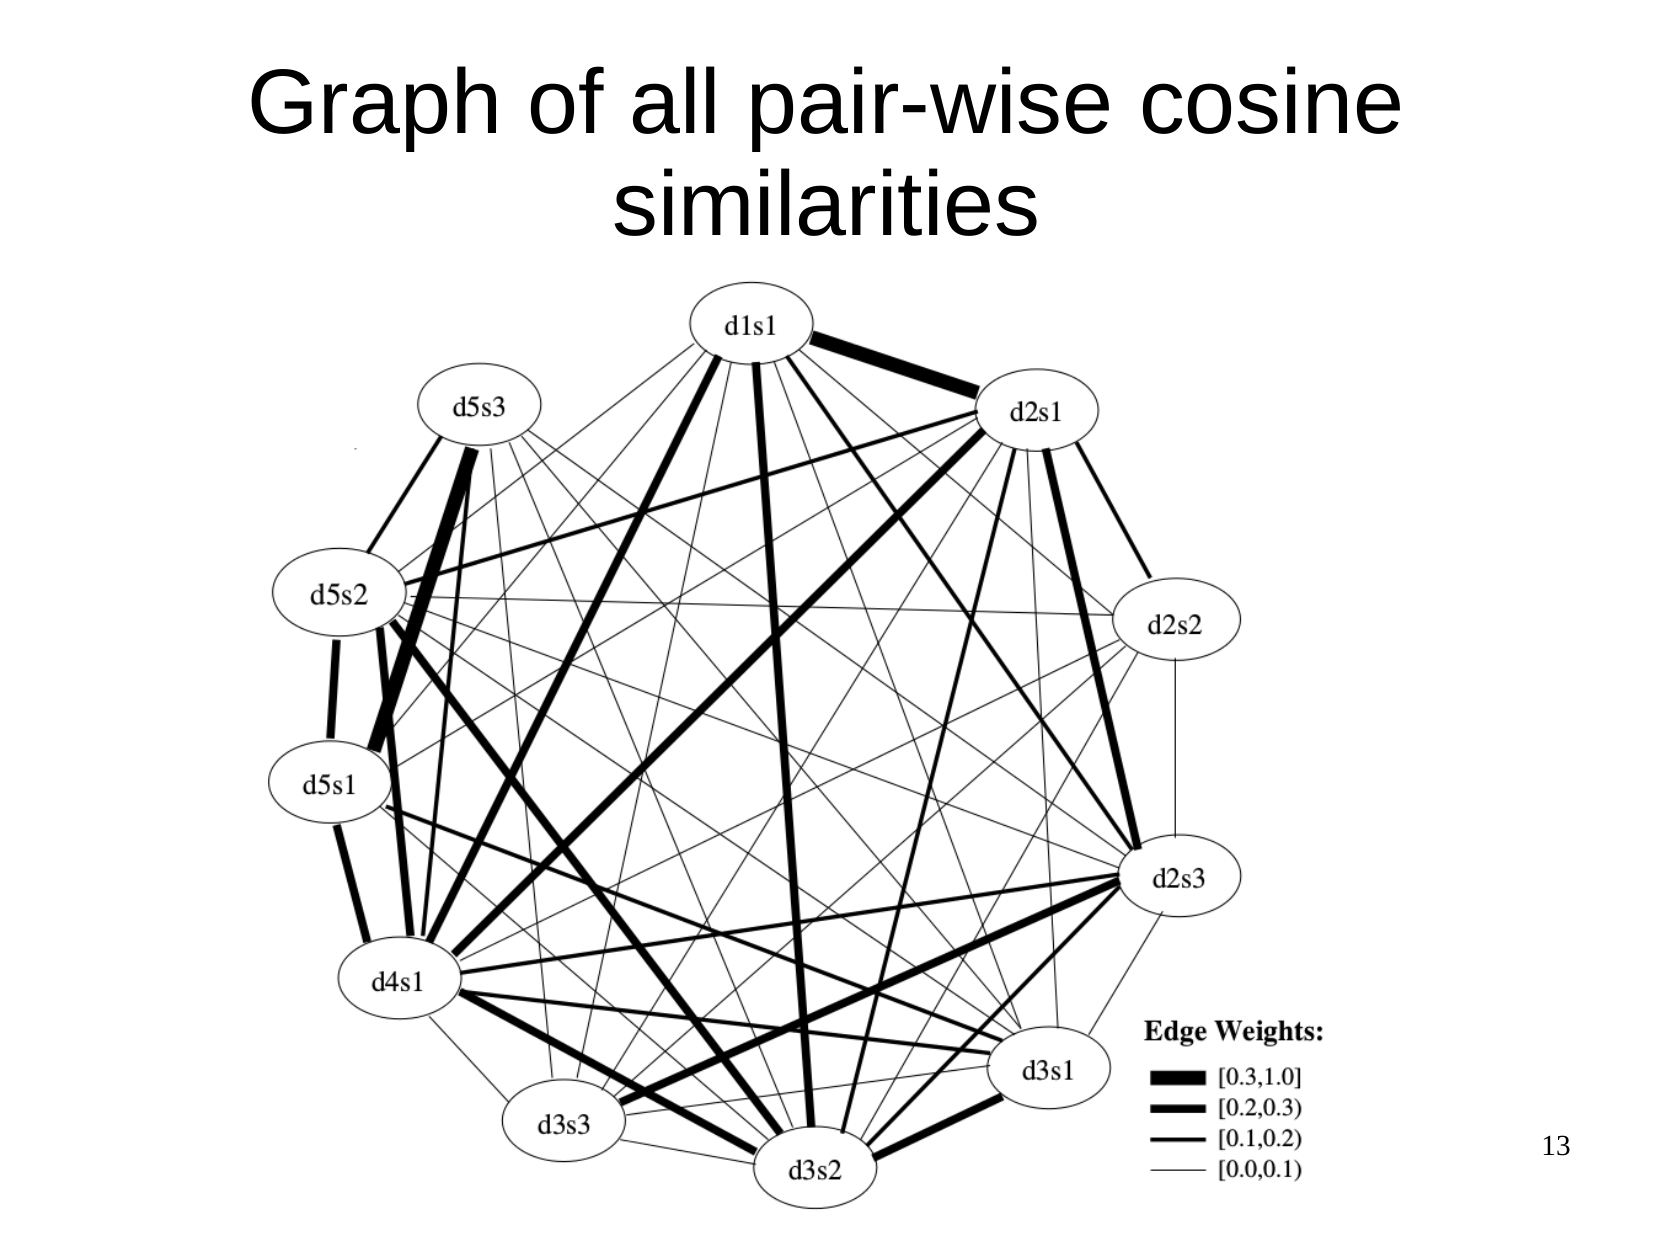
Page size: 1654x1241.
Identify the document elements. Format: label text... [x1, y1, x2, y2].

picture [240, 239, 1390, 1230]
title Graph of all pair-wise cosine similarities [82, 49, 1571, 257]
